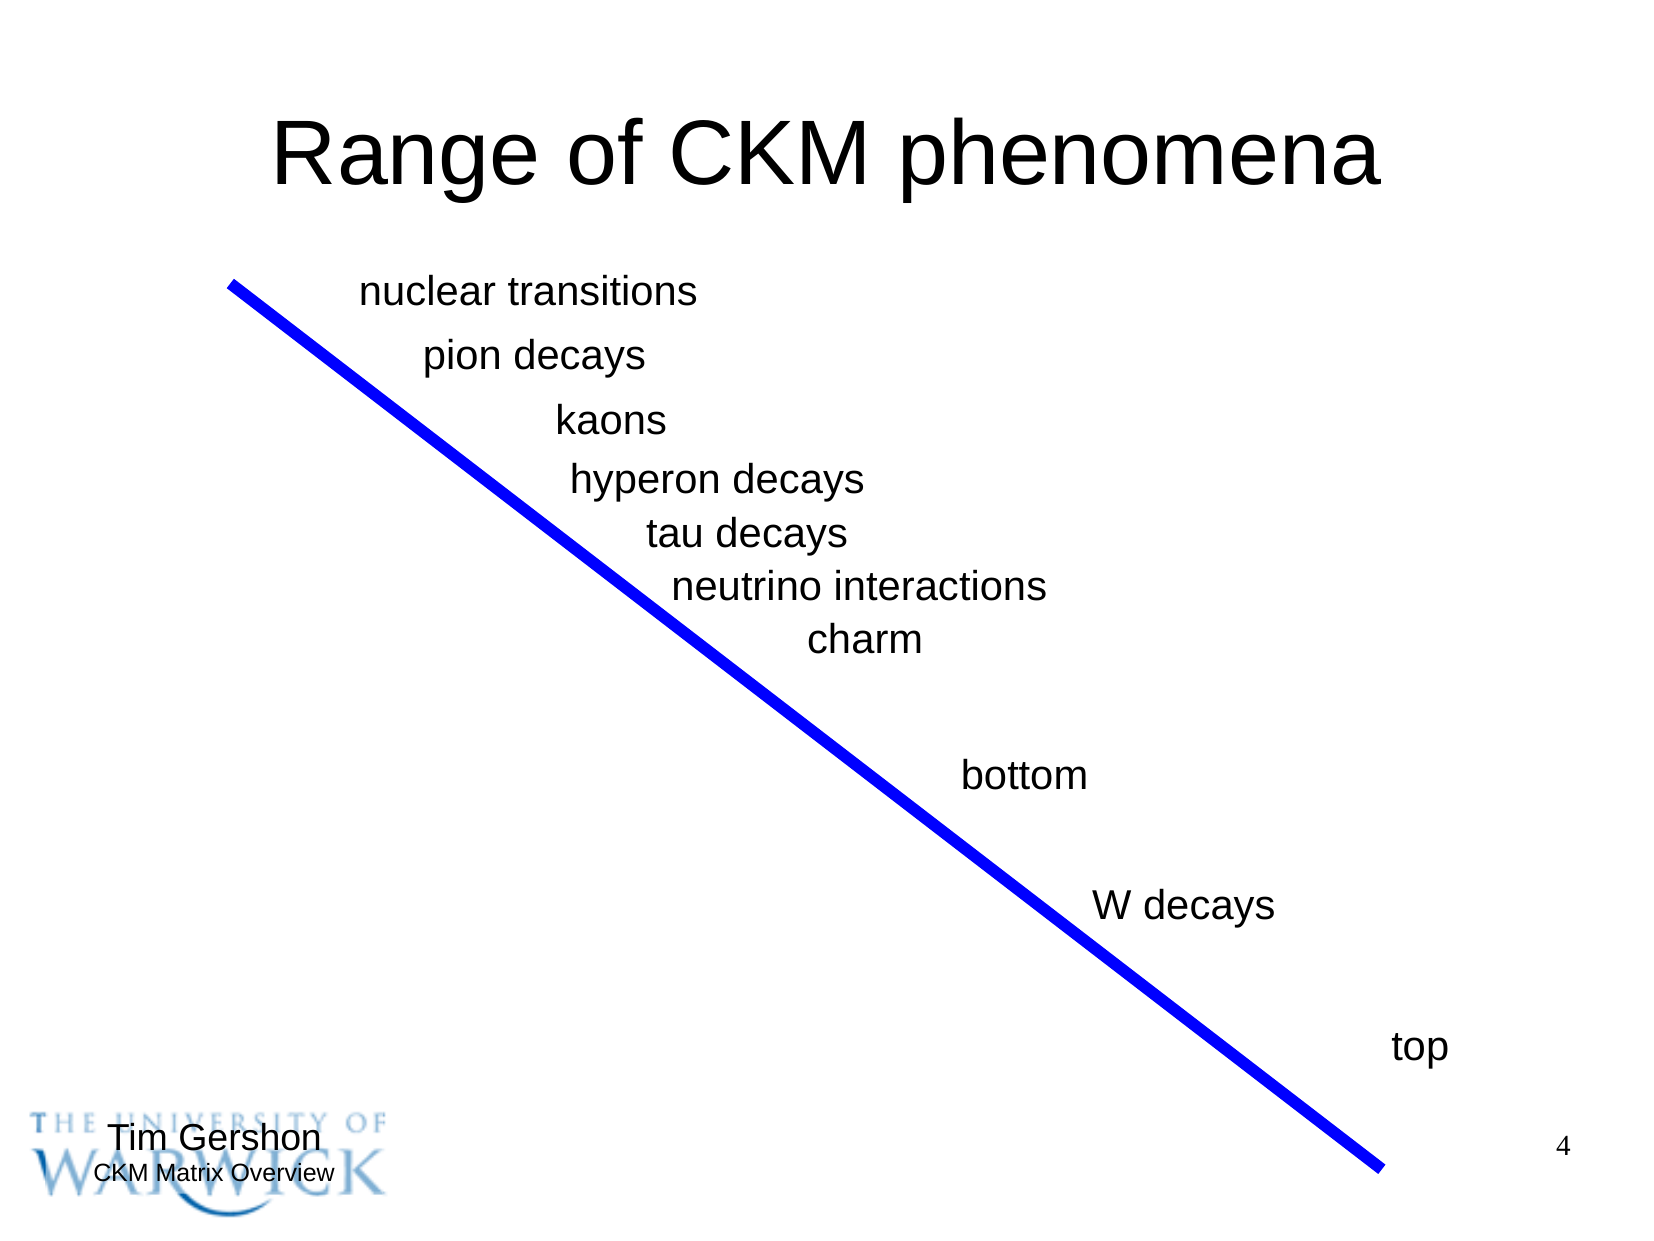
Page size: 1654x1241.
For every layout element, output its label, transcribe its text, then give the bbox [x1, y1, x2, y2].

text_box Tim Gershon CKM Matrix Overview [45, 1108, 384, 1194]
text_box W decays [962, 874, 1406, 936]
text_box pion decays [312, 324, 756, 387]
text_box kaons [389, 389, 833, 452]
text_box bottom [803, 744, 1247, 806]
text_box neutrino interactions [637, 555, 1081, 617]
picture [19, 1106, 406, 1232]
title Range of CKM phenomena [82, 49, 1571, 257]
text_box nuclear transitions [307, 259, 751, 322]
text_box charm [643, 608, 1087, 670]
text_box tau decays [525, 501, 969, 564]
text_box hyperon decays [496, 448, 939, 511]
text_box top [1198, 1015, 1642, 1078]
